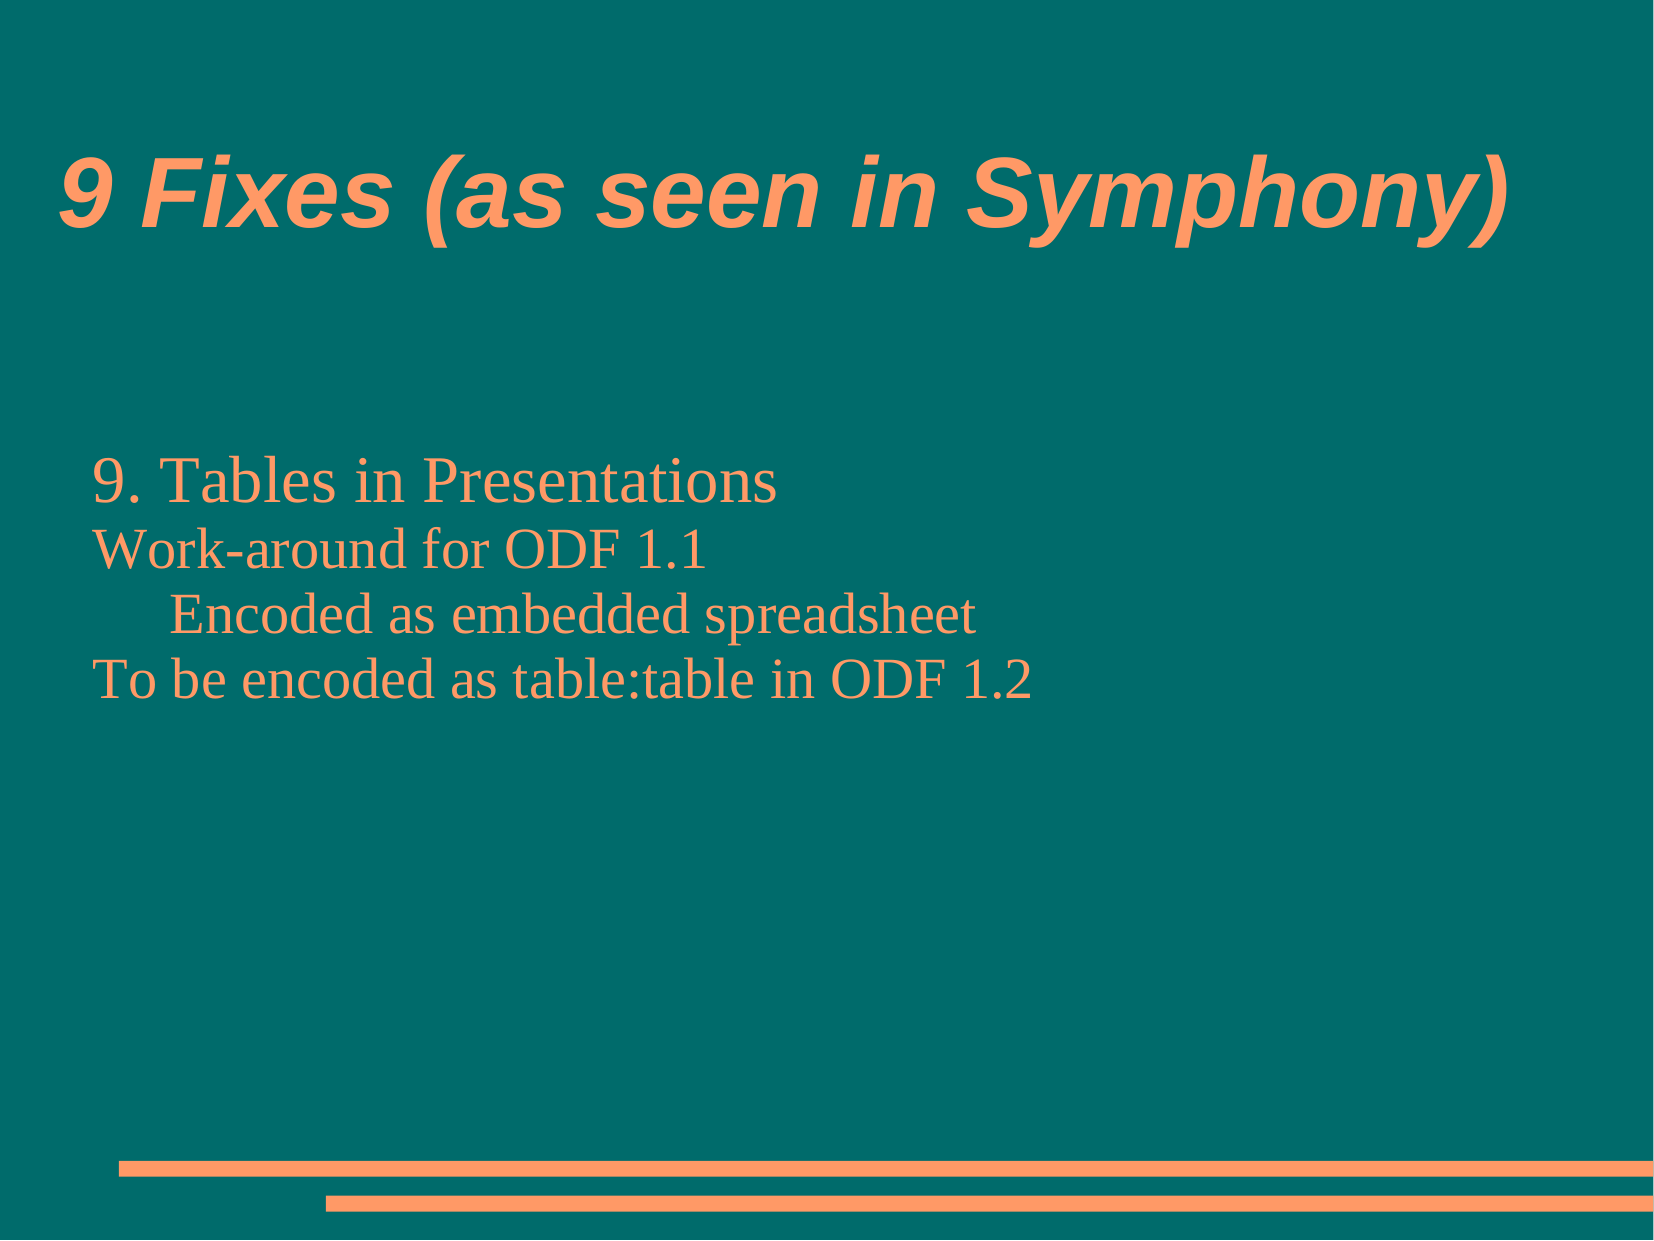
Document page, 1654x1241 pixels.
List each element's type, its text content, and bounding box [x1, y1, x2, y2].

list 9. Tables in Presentations Work-around for ODF 1.1 Encoded as embedded spreadsheet To be encoded as table:table in ODF 1.2 [75, 442, 1561, 1241]
title 9 Fixes (as seen in Symphony) [57, 134, 1619, 251]
